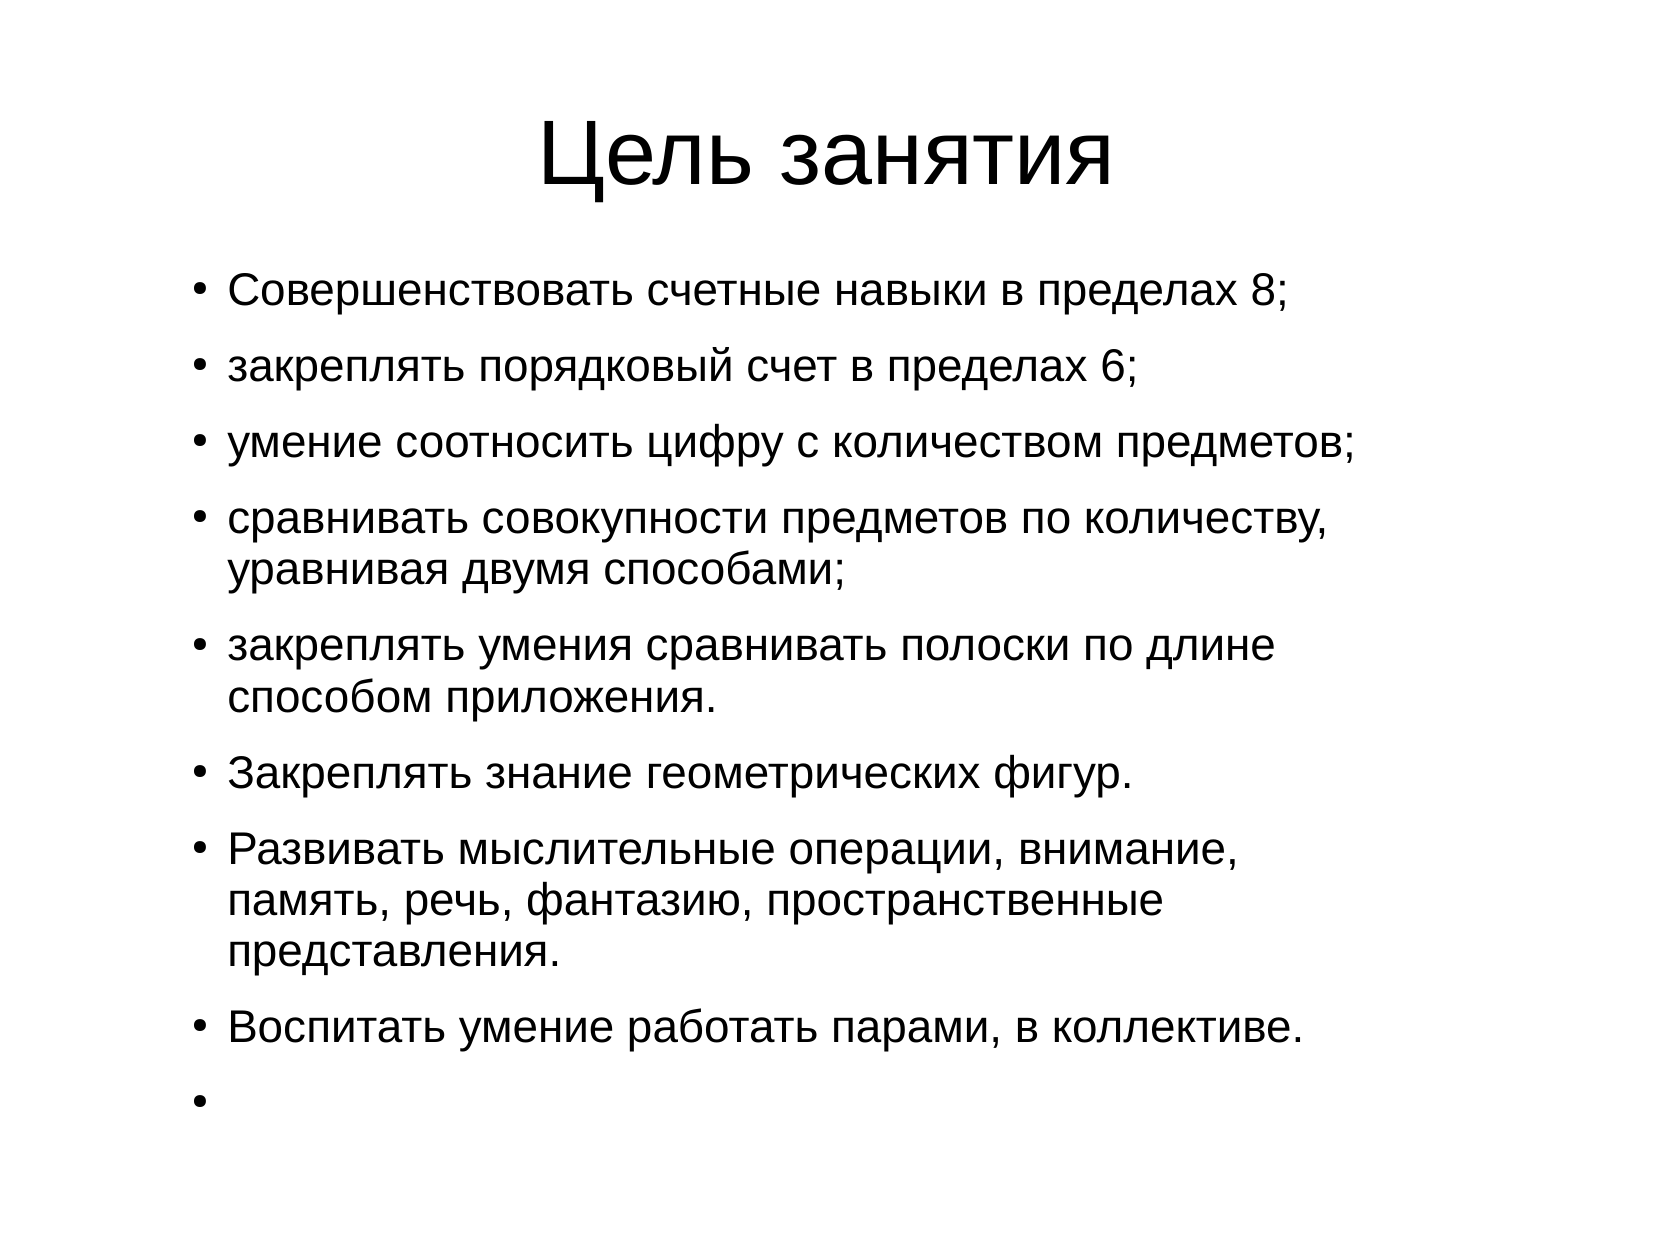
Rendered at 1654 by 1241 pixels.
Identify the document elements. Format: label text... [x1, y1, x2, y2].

title Цель занятия [82, 49, 1571, 257]
text_box Совершенствовать счетные навыки в пределах 8; закреплять порядковый счет в пределах 6; умение соотносить цифру с количеством предметов; сравнивать совокупности предметов по количеству, уравнивая двумя способами; закреплять умения сравнивать полоски по длине способом приложения. Закреплять знание геометрических фигур. Развивать мыслительные операции, внимание, память, речь, фантазию, пространственные представления. Воспитать умение работать парами, в коллективе. [177, 256, 1374, 1137]
